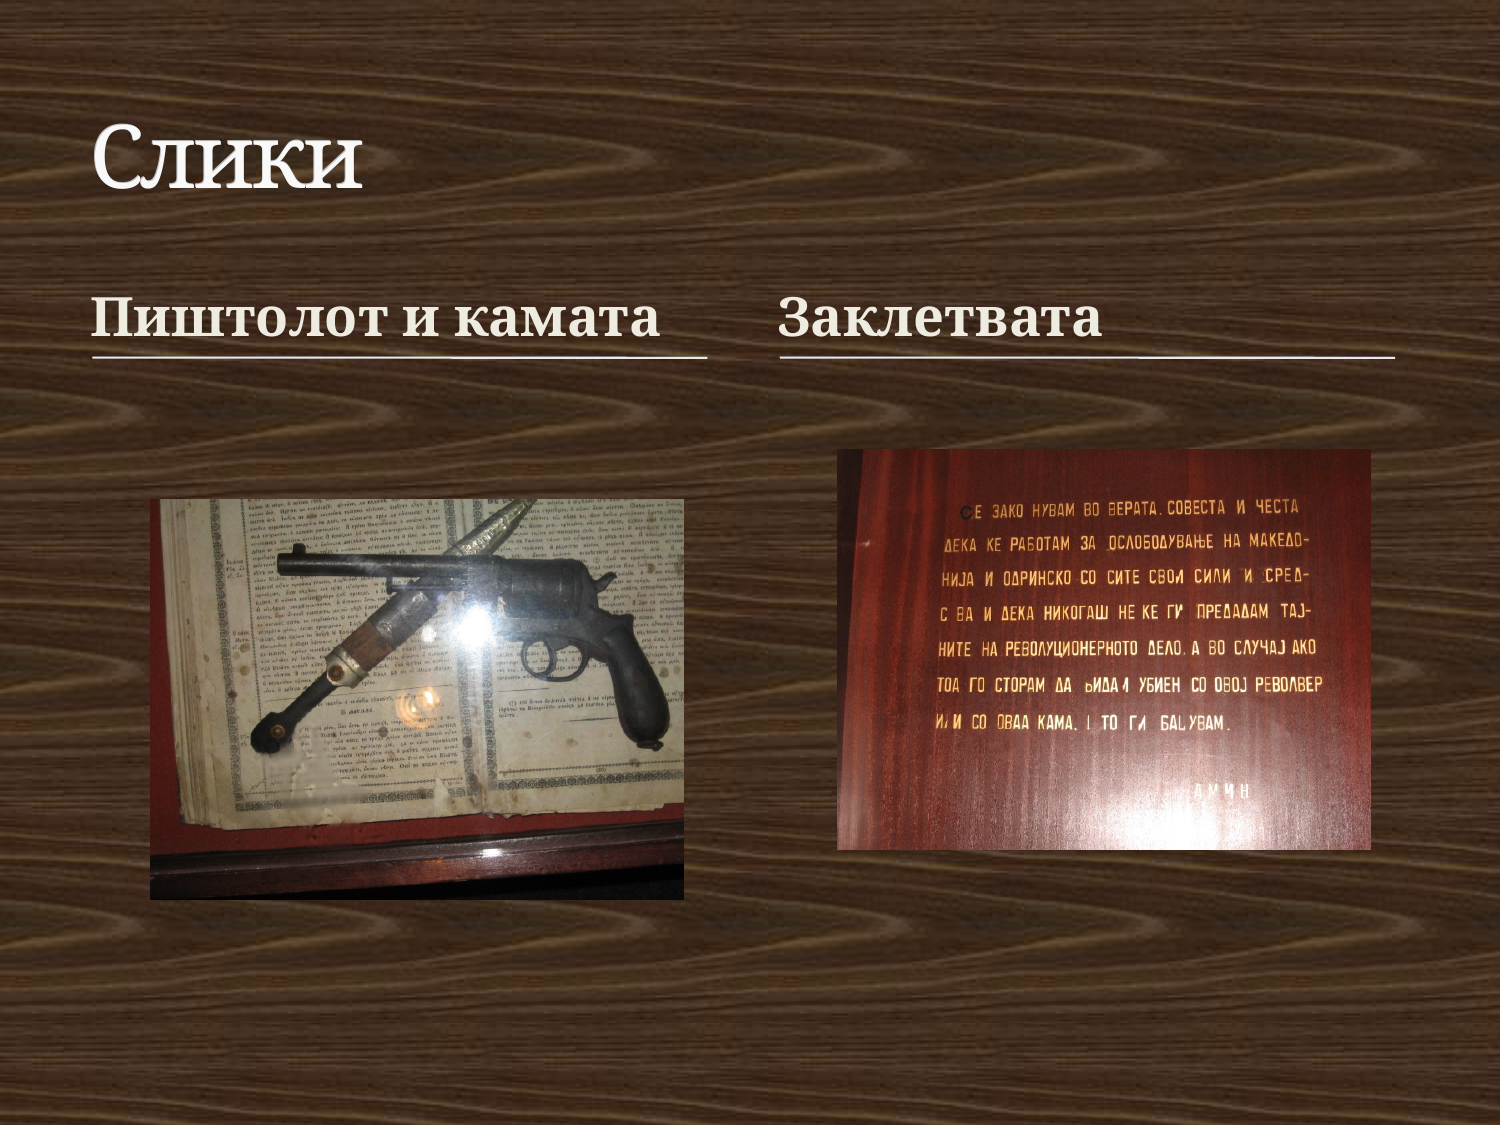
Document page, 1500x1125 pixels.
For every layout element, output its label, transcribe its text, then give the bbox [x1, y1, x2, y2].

list Заклетвата [762, 229, 1426, 355]
list Пиштолот и камата [75, 229, 738, 355]
picture [837, 450, 1371, 850]
picture [150, 500, 684, 901]
title Слики [75, 25, 1426, 214]
